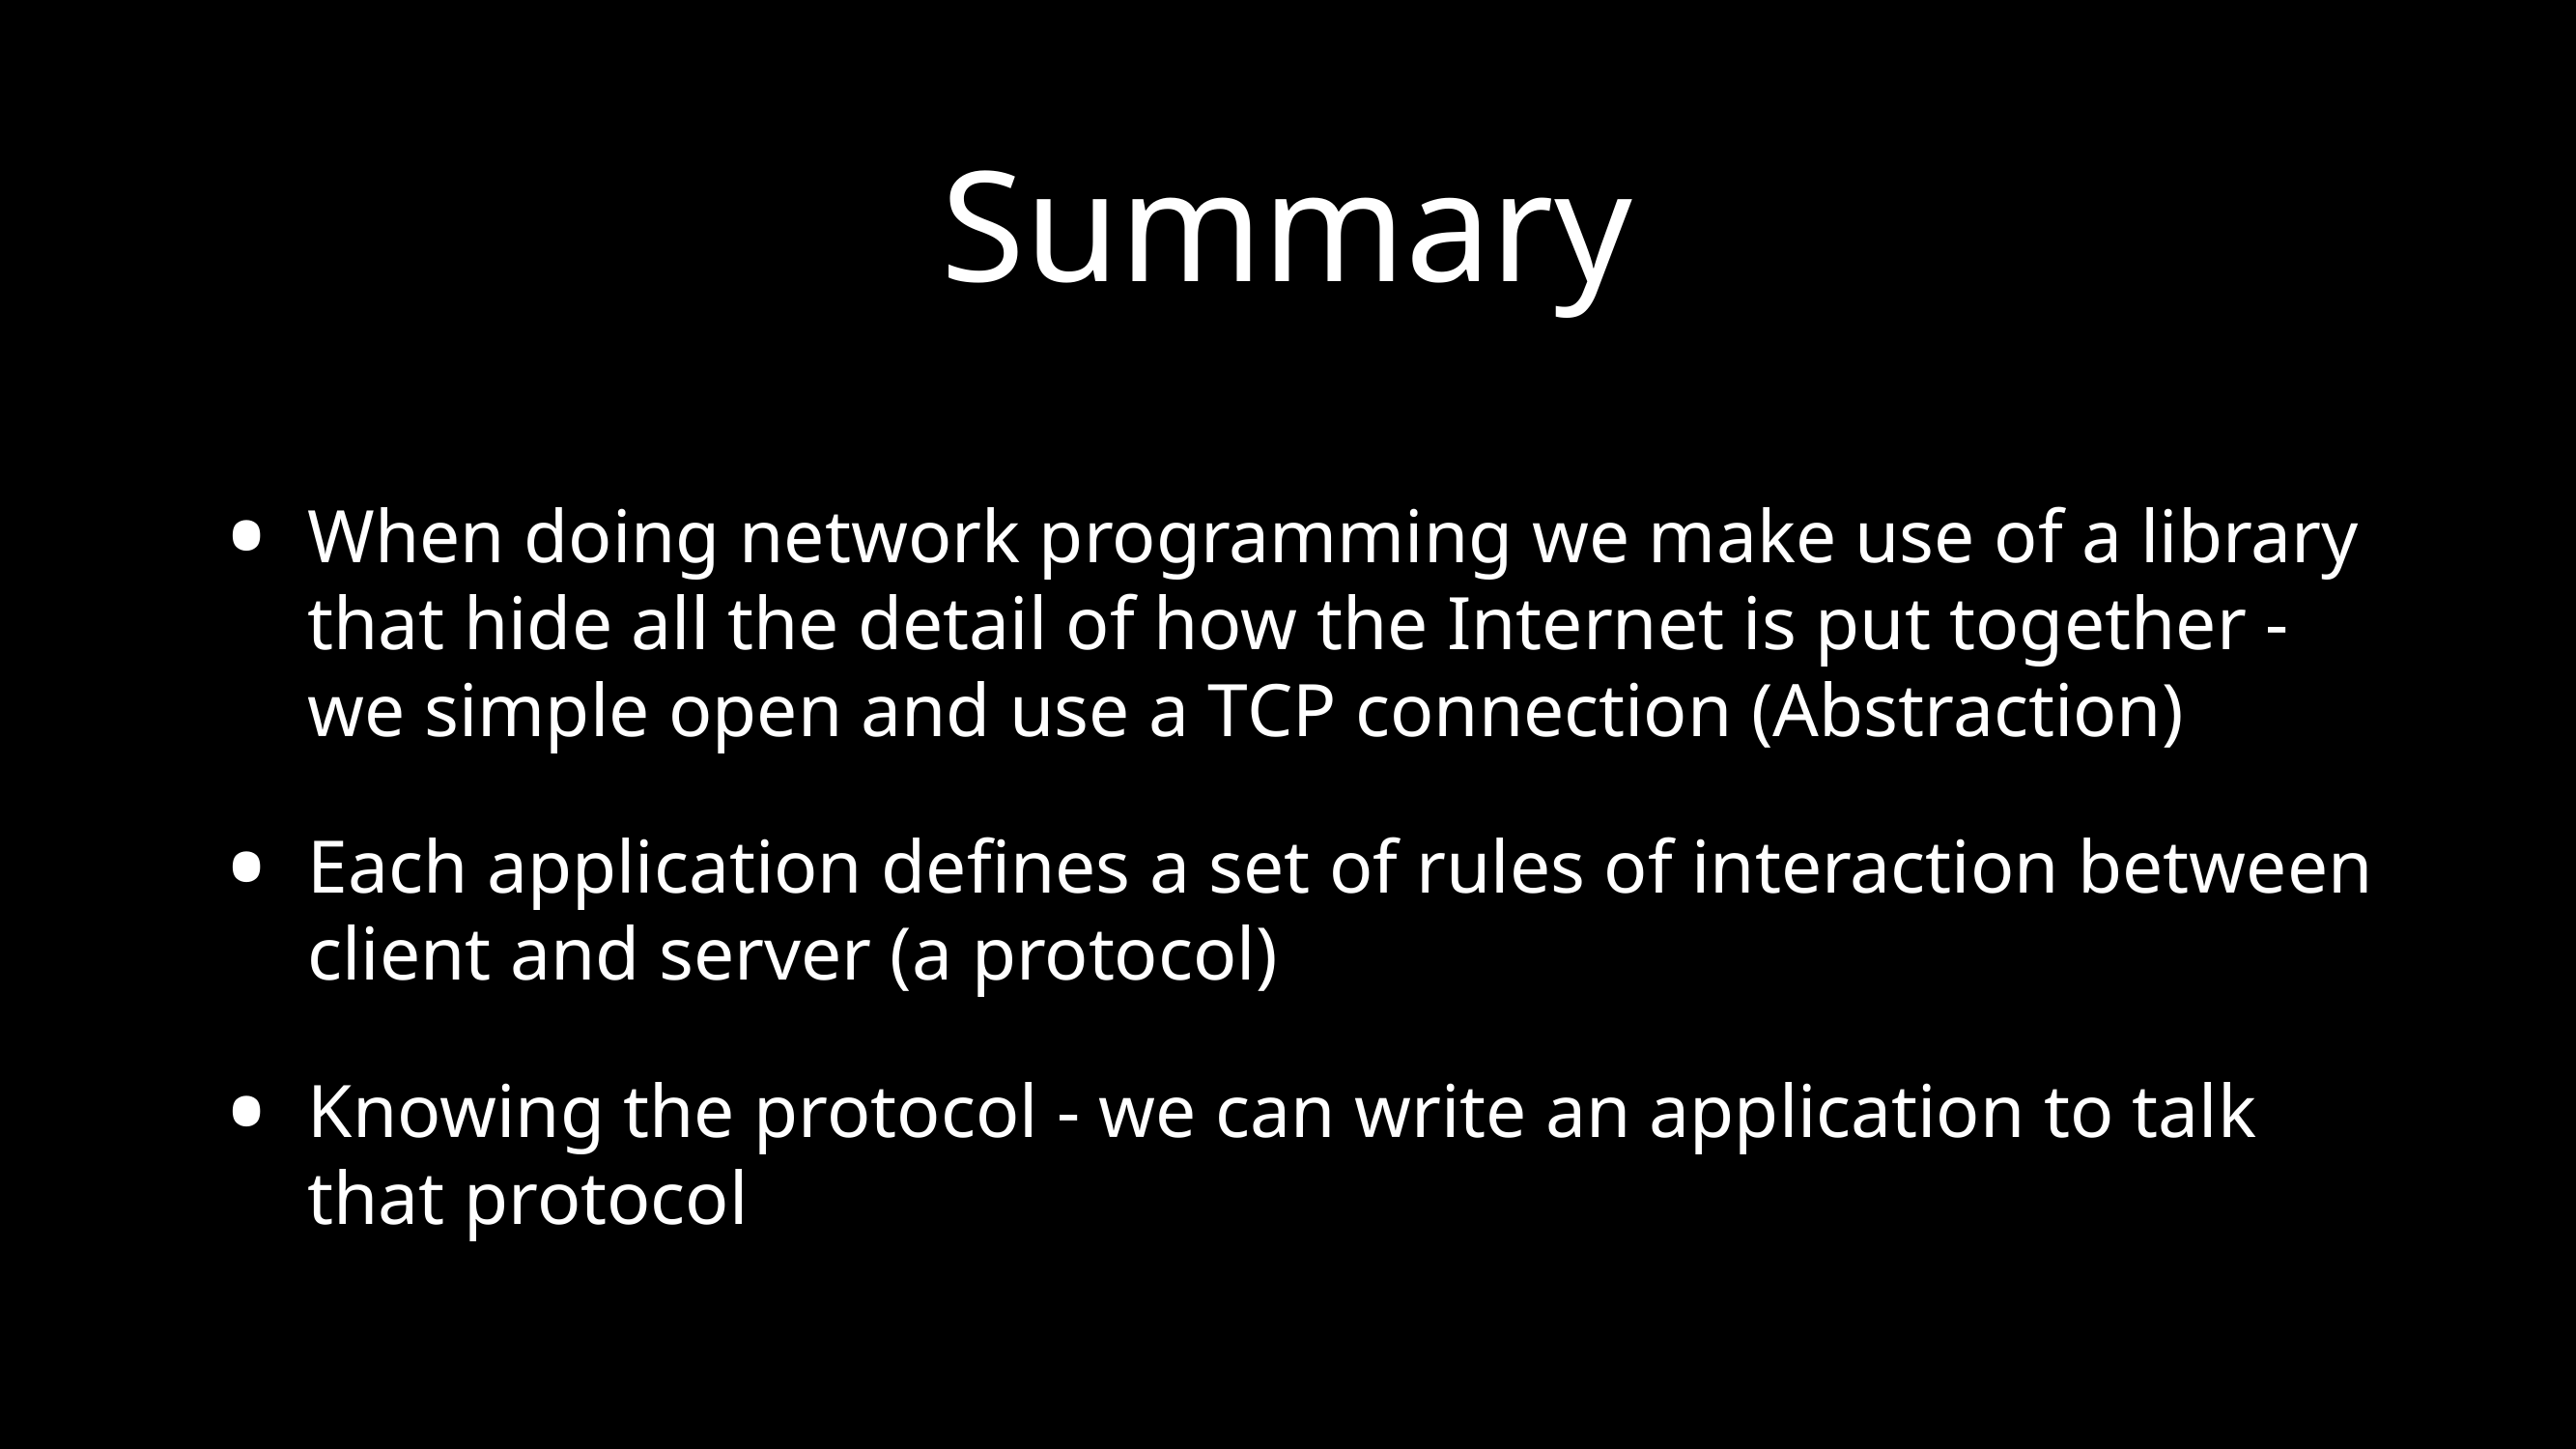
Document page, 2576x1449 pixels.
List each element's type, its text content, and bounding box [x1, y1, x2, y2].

title Summary [183, 38, 2392, 403]
list When doing network programming we make use of a library that hide all the detail of how the Internet is put together - we simple open and use a TCP connection (Abstraction) Each application defines a set of rules of interaction between client and server (a protocol) Knowing the protocol - we can write an application to talk that protocol [183, 412, 2392, 1317]
